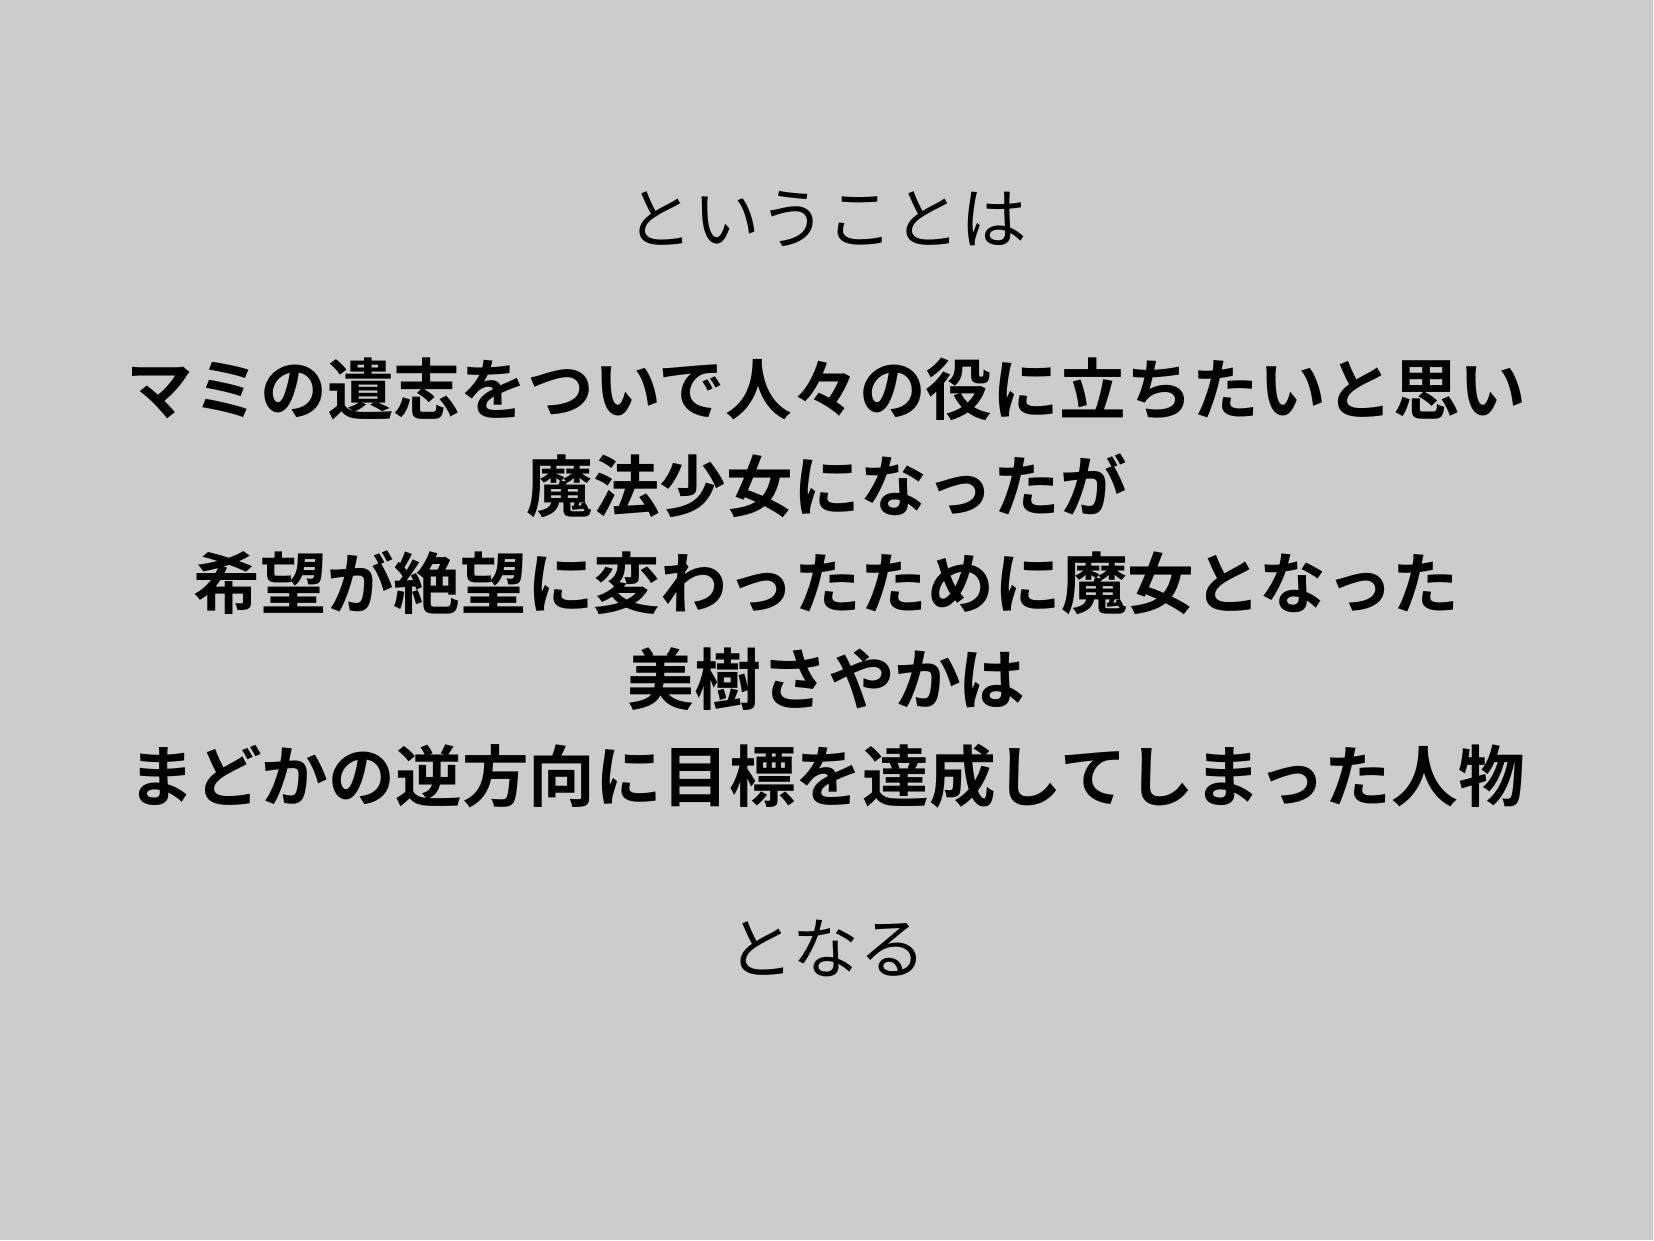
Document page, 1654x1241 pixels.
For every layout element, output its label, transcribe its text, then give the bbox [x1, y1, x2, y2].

subtitle ということは マミの遺志をついで人々の役に立ちたいと思い 魔法少女になったが 希望が絶望に変わったために魔女となった 美樹さやかは まどかの逆方向に目標を達成してしまった人物 となる [82, 56, 1571, 1102]
